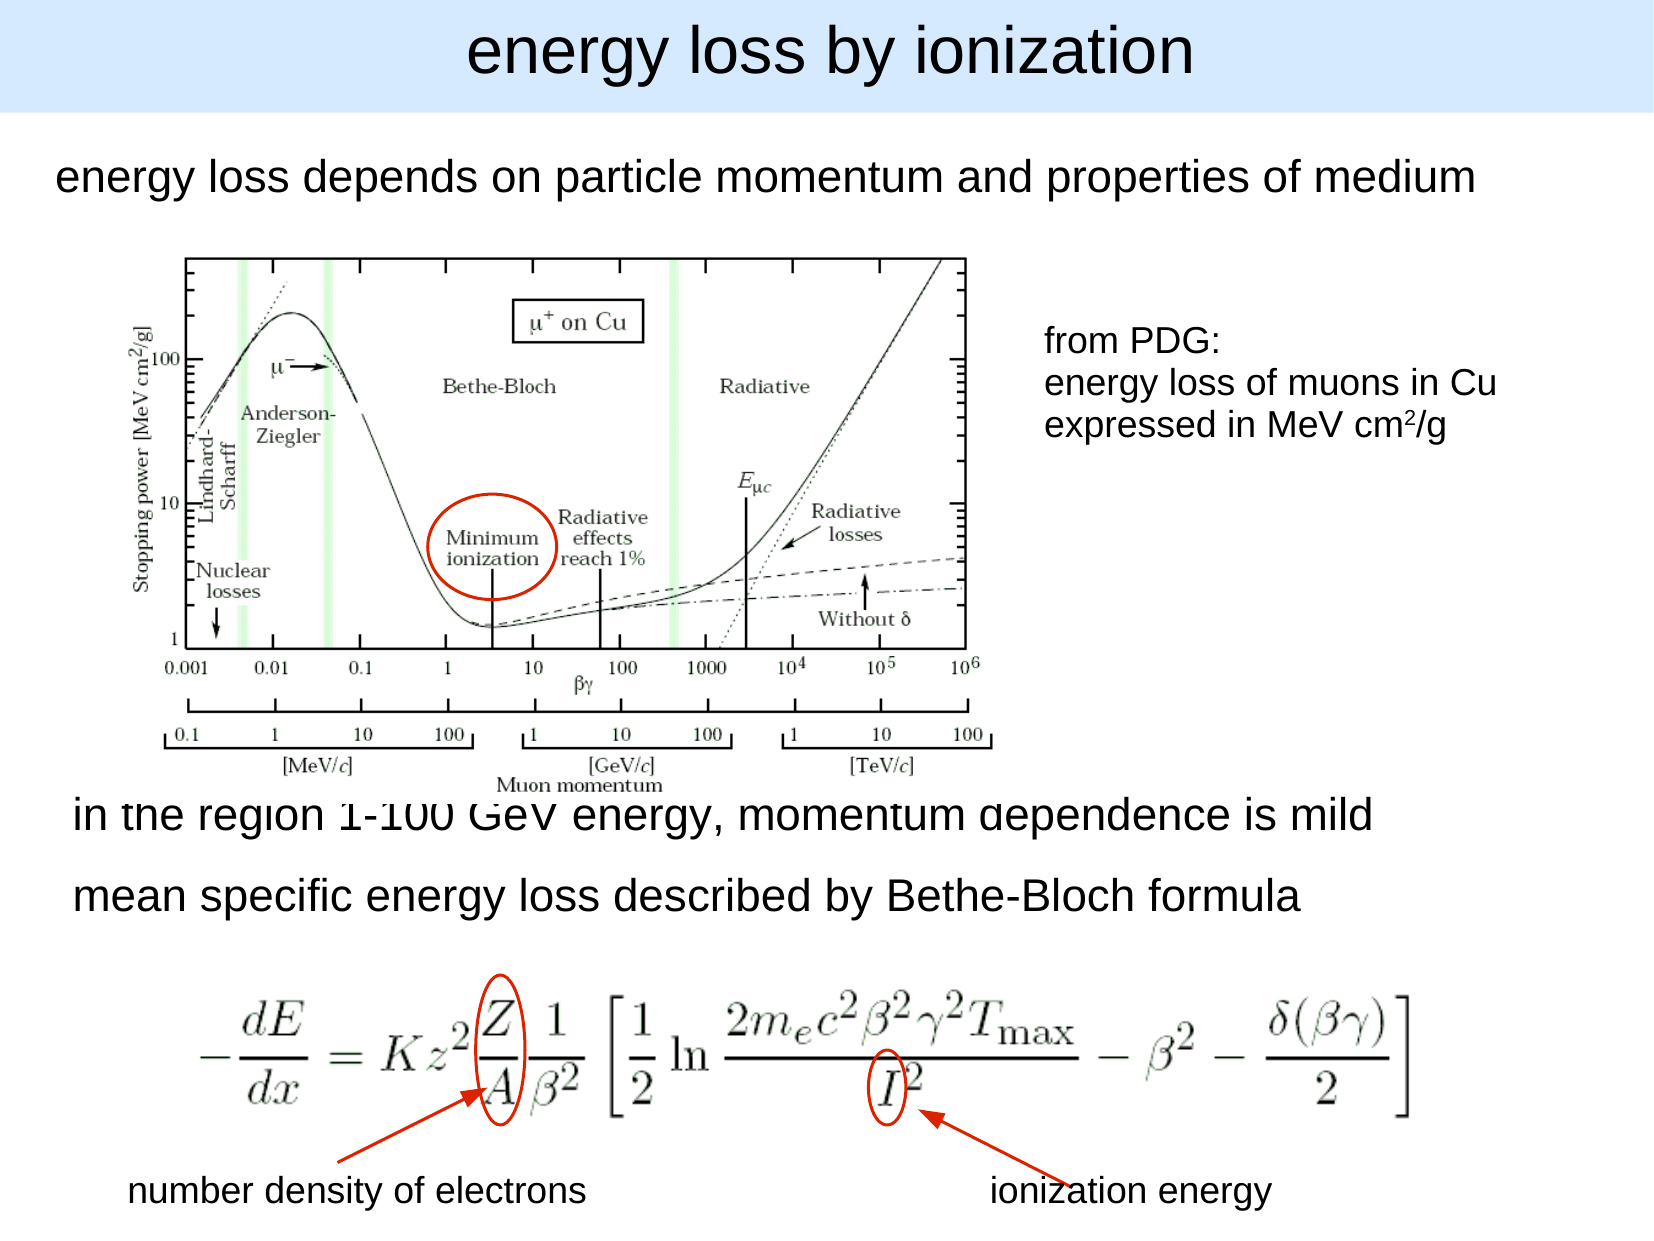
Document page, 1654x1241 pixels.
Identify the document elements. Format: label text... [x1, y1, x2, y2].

picture [939, 1124, 951, 1129]
text_box from PDG: energy loss of muons in Cu expressed in MeV cm2/g [1029, 312, 1513, 495]
list in the region 1-100 GeV energy, momentum dependence is mild mean specific energy loss described by Bethe-Bloch formula [55, 789, 1631, 979]
picture [478, 983, 523, 1123]
text_box number density of electrons [112, 1162, 602, 1234]
picture [410, 983, 1425, 1129]
list energy loss depends on particle momentum and properties of medium [37, 150, 1654, 245]
title energy loss by ionization [86, 0, 1576, 100]
picture [110, 243, 1011, 804]
text_box ionization energy [975, 1162, 1288, 1234]
picture [185, 983, 486, 1129]
